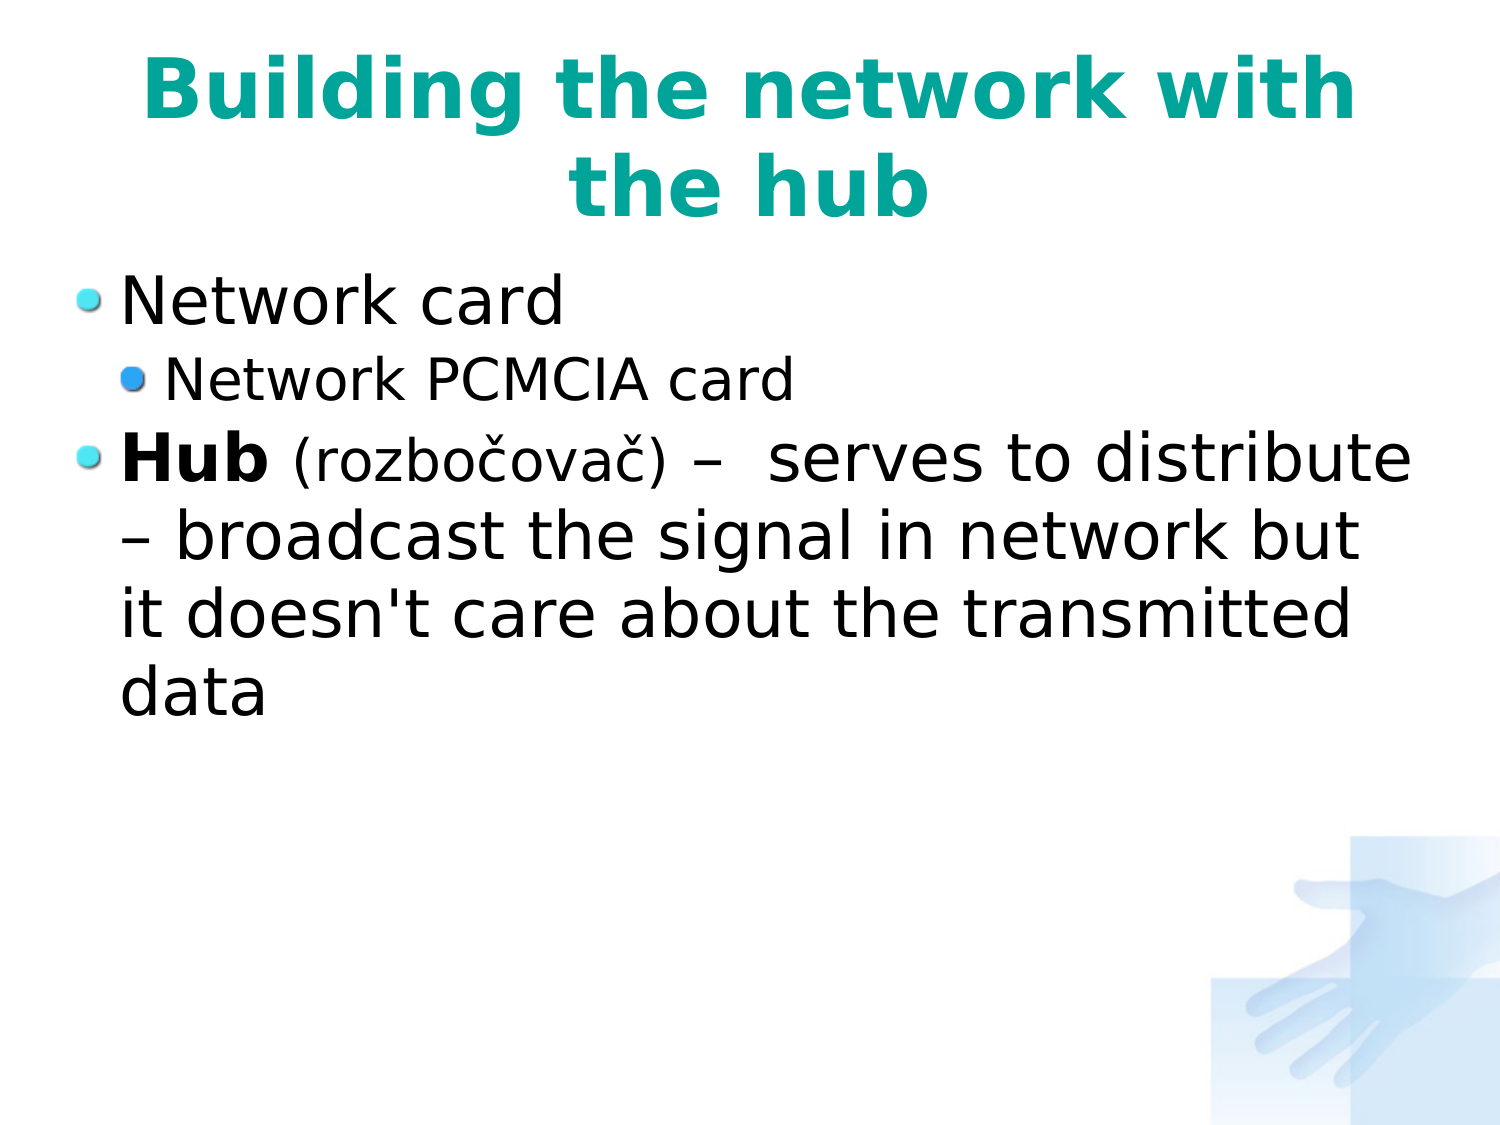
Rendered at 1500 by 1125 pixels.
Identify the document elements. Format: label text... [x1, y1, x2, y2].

list Network card Network PCMCIA card Hub (rozbočovač) – serves to distribute – broadcast the signal in network but it doesn't care about the transmitted data [75, 262, 1426, 1006]
picture [0, 0, 1500, 1125]
title Building the network with the hub [75, 21, 1426, 257]
